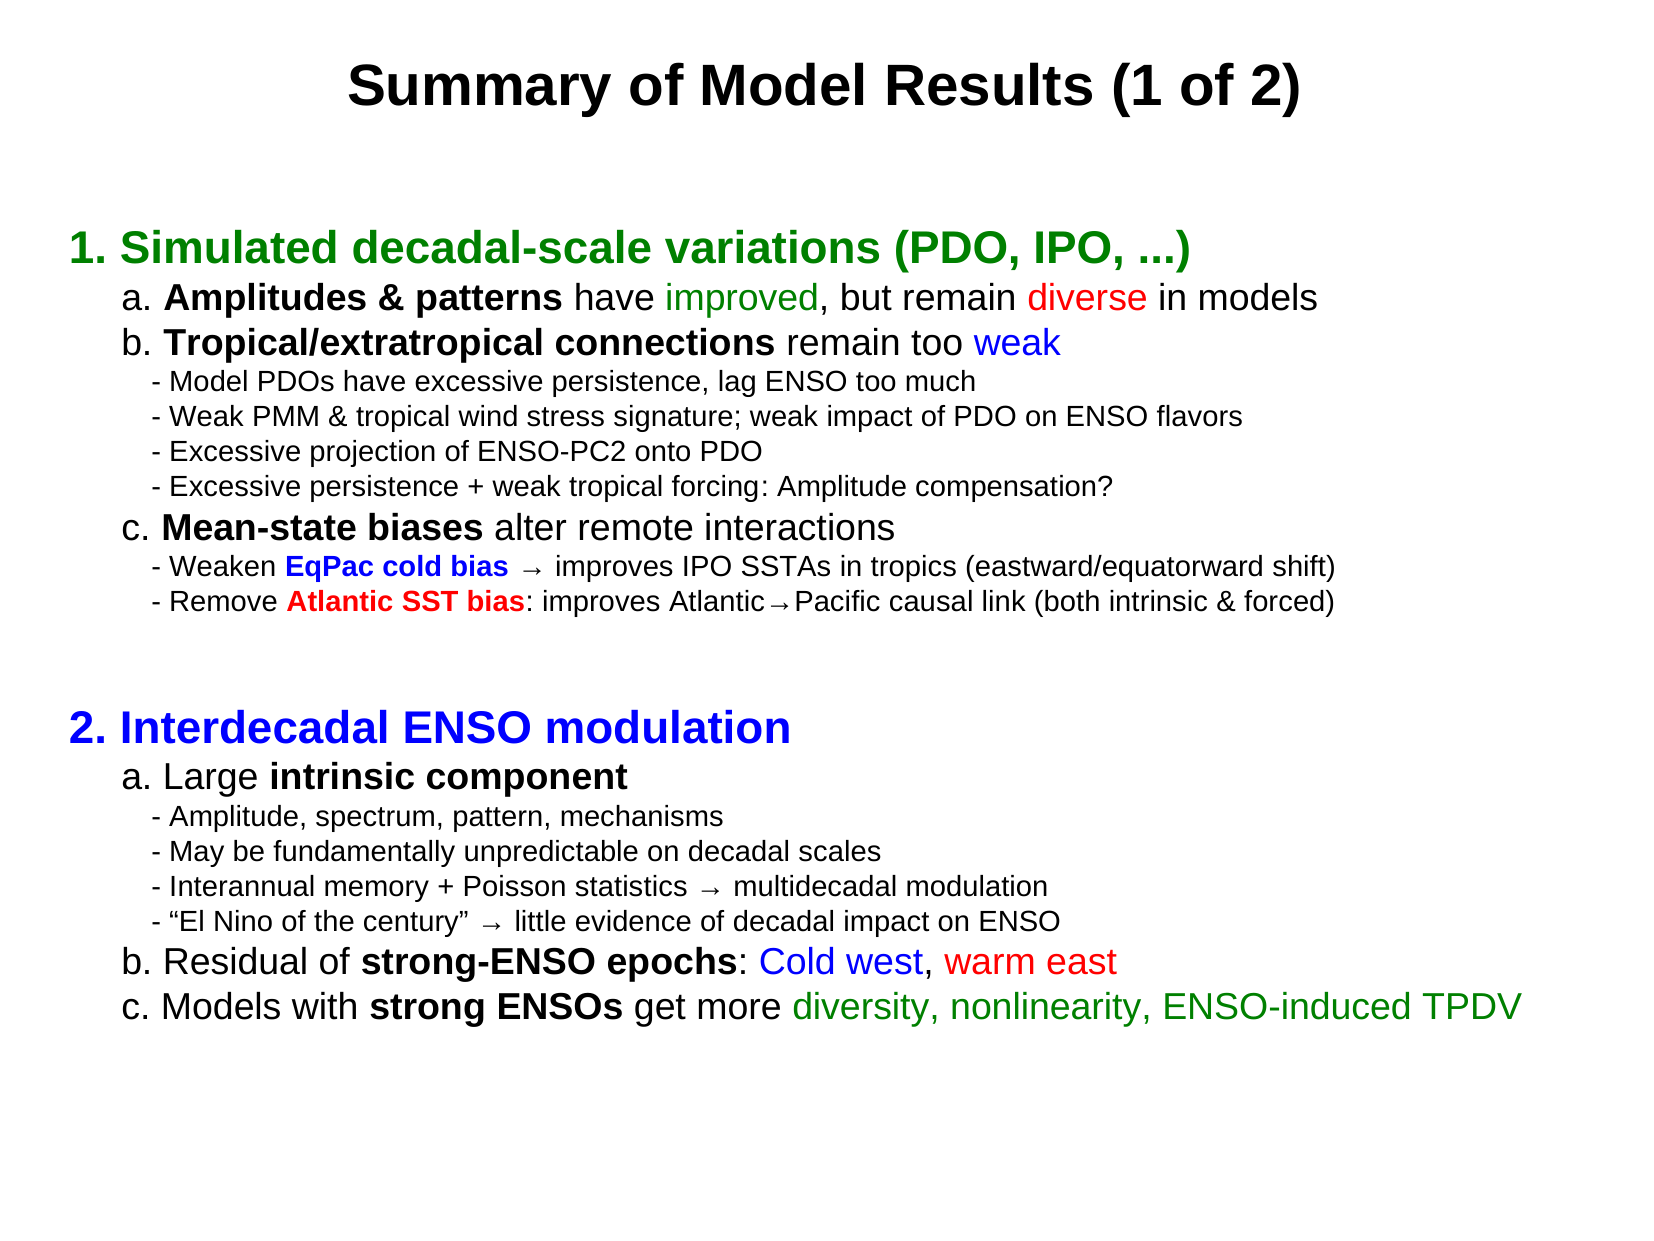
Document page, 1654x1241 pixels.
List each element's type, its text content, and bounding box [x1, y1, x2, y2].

text_box 1. Simulated decadal-scale variations (PDO, IPO, ...) a. Amplitudes & patterns have improved, but remain diverse in models b. Tropical/extratropical connections remain too weak - Model PDOs have excessive persistence, lag ENSO too much - Weak PMM & tropical wind stress signature; weak impact of PDO on ENSO flavors - Excessive projection of ENSO-PC2 onto PDO - Excessive persistence + weak tropical forcing: Amplitude compensation? c. Mean-state biases alter remote interactions - Weaken EqPac cold bias → improves IPO SSTAs in tropics (eastward/equatorward shift) - Remove Atlantic SST bias: improves Atlantic→Pacific causal link (both intrinsic & forced) [69, 214, 1597, 618]
text_box Summary of Model Results (1 of 2) [37, 52, 1613, 119]
text_box 2. Interdecadal ENSO modulation a. Large intrinsic component - Amplitude, spectrum, pattern, mechanisms - May be fundamentally unpredictable on decadal scales - Interannual memory + Poisson statistics → multidecadal modulation - “El Nino of the century” → little evidence of decadal impact on ENSO b. Residual of strong-ENSO epochs: Cold west, warm east c. Models with strong ENSOs get more diversity, nonlinearity, ENSO-induced TPDV [69, 694, 1597, 1028]
